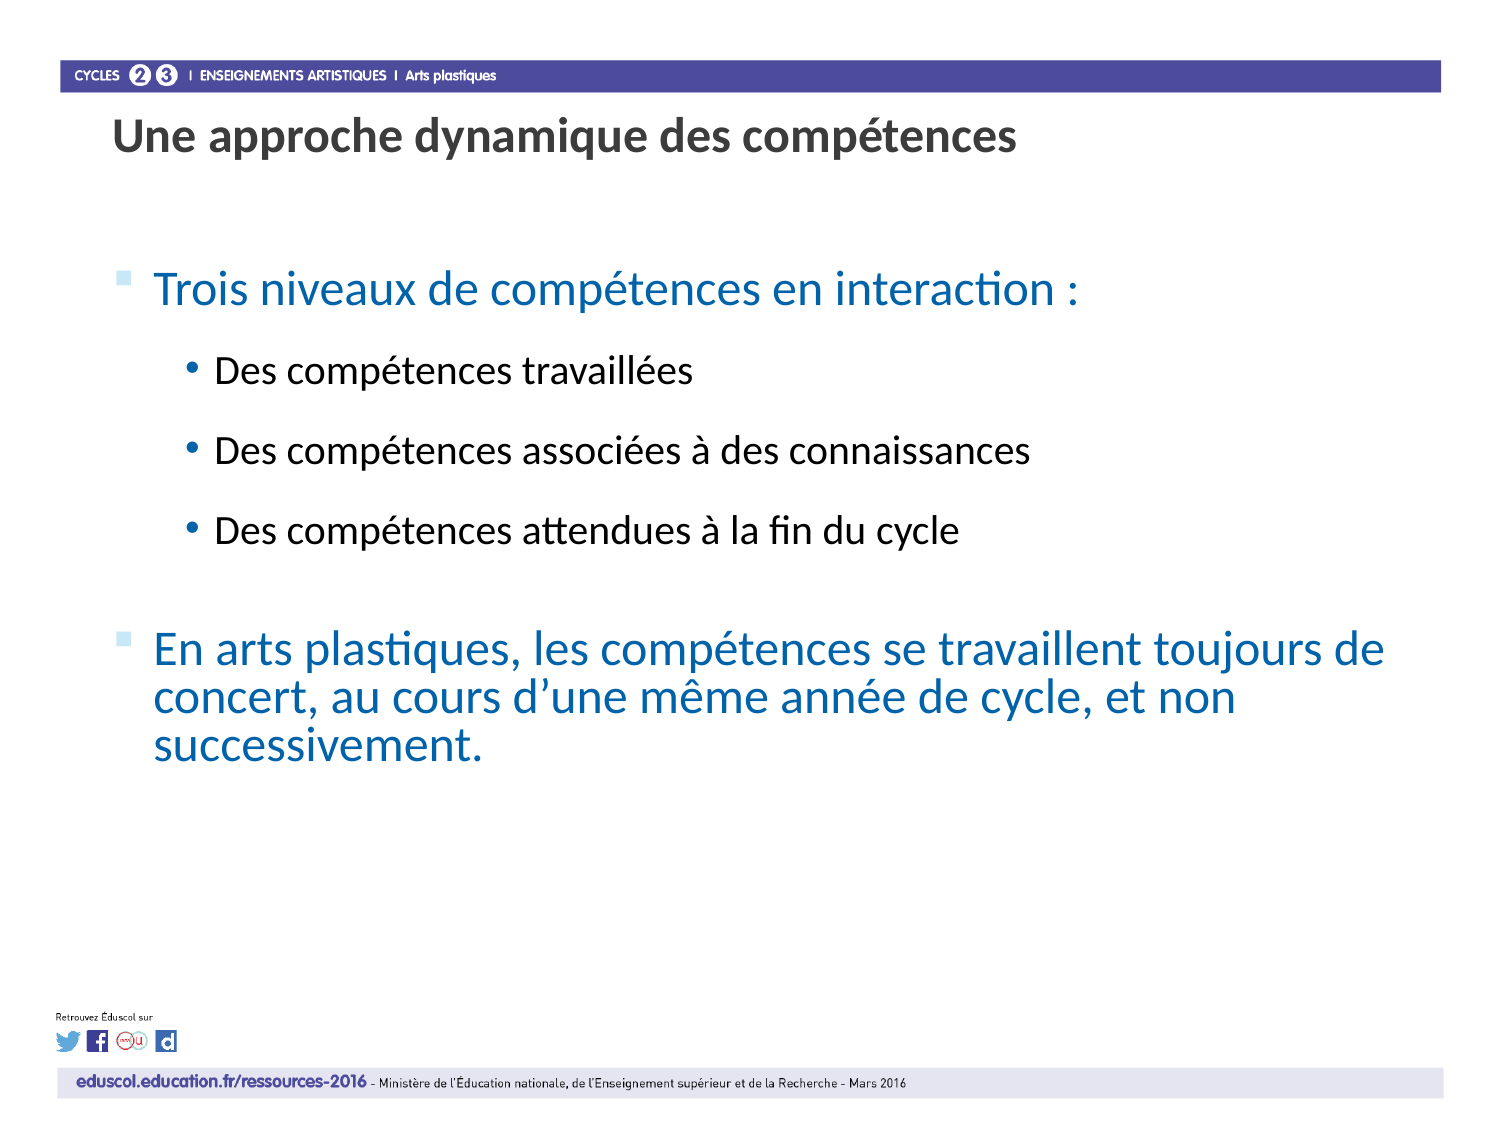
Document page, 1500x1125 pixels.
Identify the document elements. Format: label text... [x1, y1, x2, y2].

picture [0, 0, 1500, 95]
picture [0, 1008, 1500, 1125]
list Trois niveaux de compétences en interaction : Des compétences travaillées Des compétences associées à des connaissances Des compétences attendues à la fin du cycle En arts plastiques, les compétences se travaillent toujours de concert, au cours d’une même année de cycle, et non successivement. [112, 267, 1388, 965]
title Une approche dynamique des compétences [112, 95, 1388, 244]
